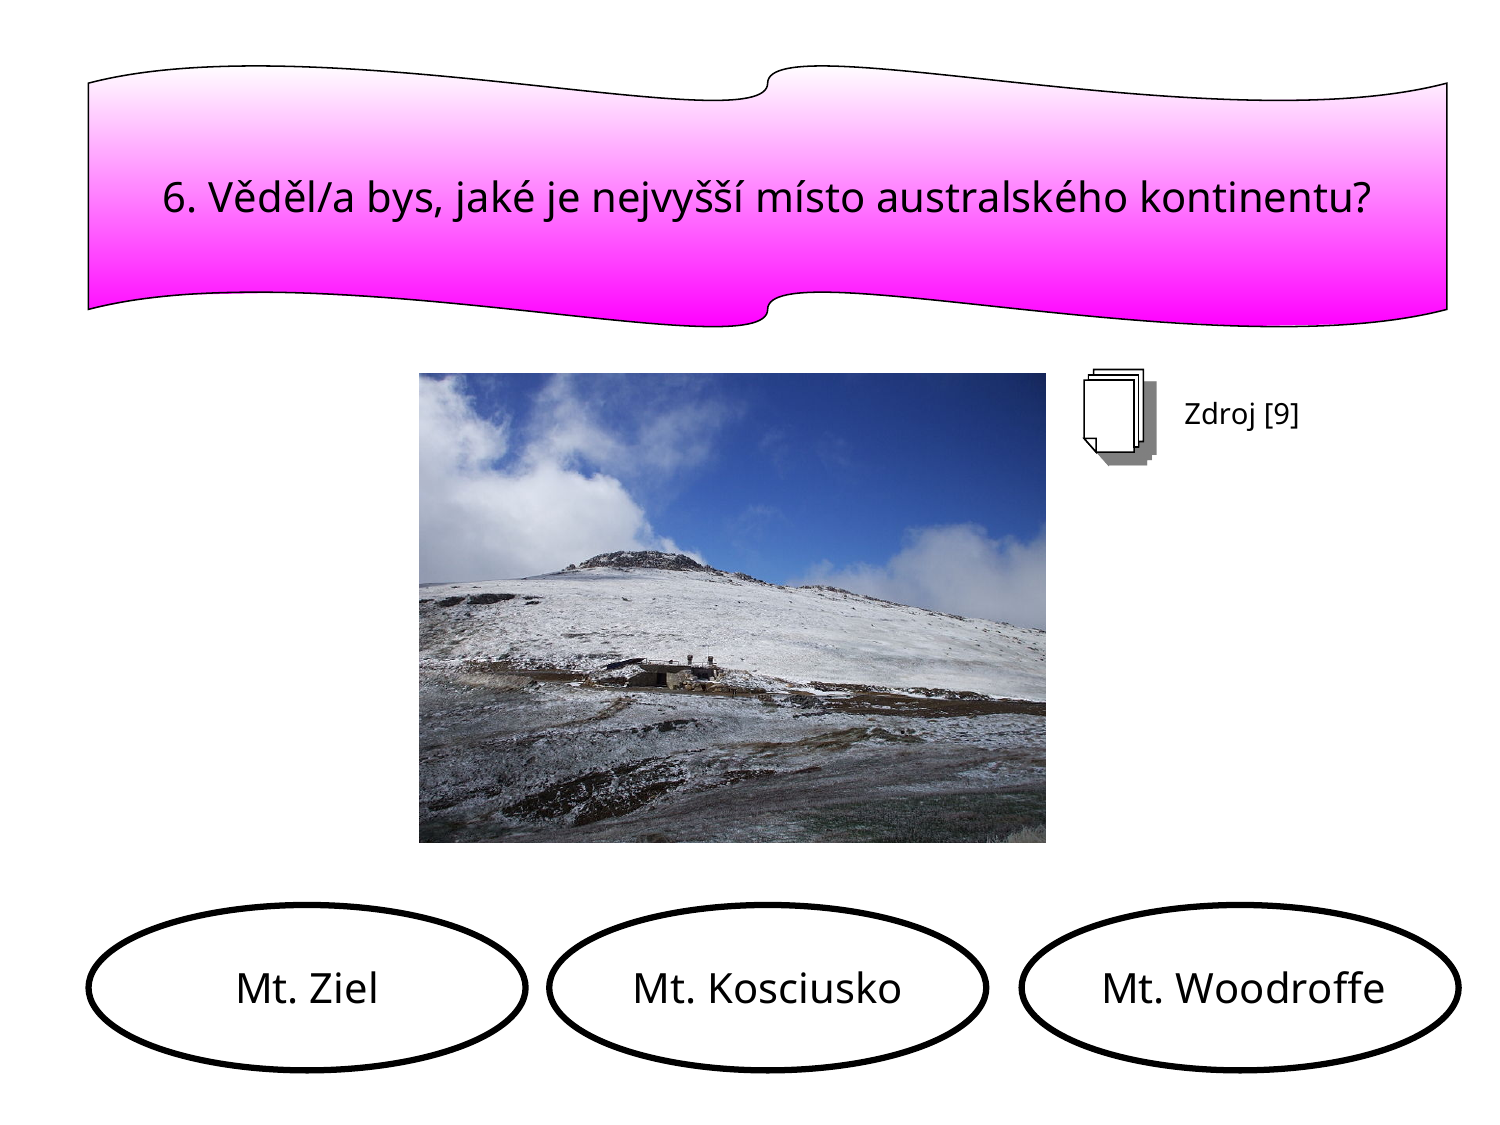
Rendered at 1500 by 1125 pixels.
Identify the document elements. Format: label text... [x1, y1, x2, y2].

text_box Mt. Ziel [88, 904, 526, 1071]
text_box Mt. Woodroffe [1021, 904, 1459, 1071]
text_box [1084, 369, 1144, 453]
text_box Mt. Kosciusko [549, 904, 987, 1071]
text_box Zdroj [9] [1169, 385, 1315, 441]
picture [419, 373, 1046, 843]
text_box 6. Věděl/a bys, jaké je nejvyšší místo australského kontinentu? [88, 65, 1447, 327]
